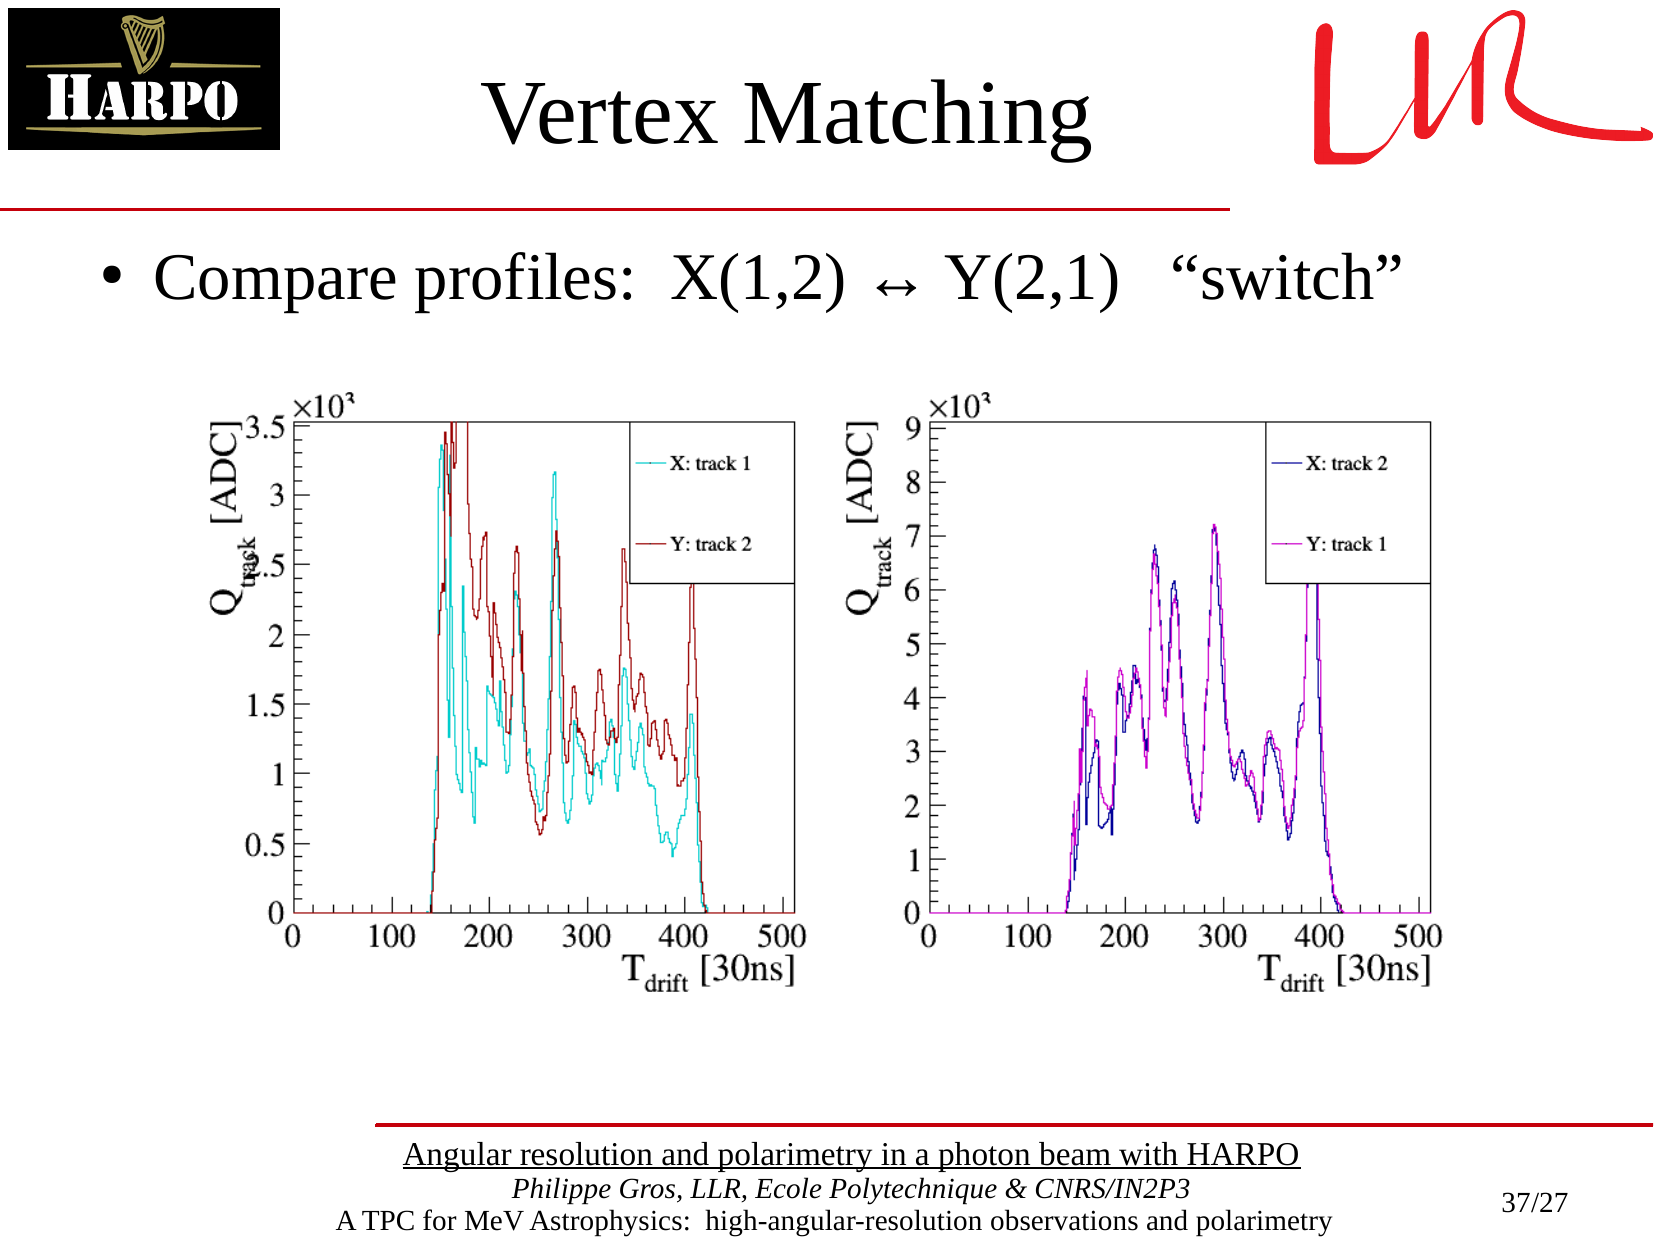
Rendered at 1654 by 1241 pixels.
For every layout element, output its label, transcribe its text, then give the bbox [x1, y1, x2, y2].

title Vertex Matching [284, 14, 1290, 210]
picture [8, 8, 280, 150]
list Compare profiles: X(1,2) ↔ Y(2,1) “switch” [82, 239, 1571, 1102]
picture [1314, 10, 1653, 165]
picture [190, 392, 1462, 999]
